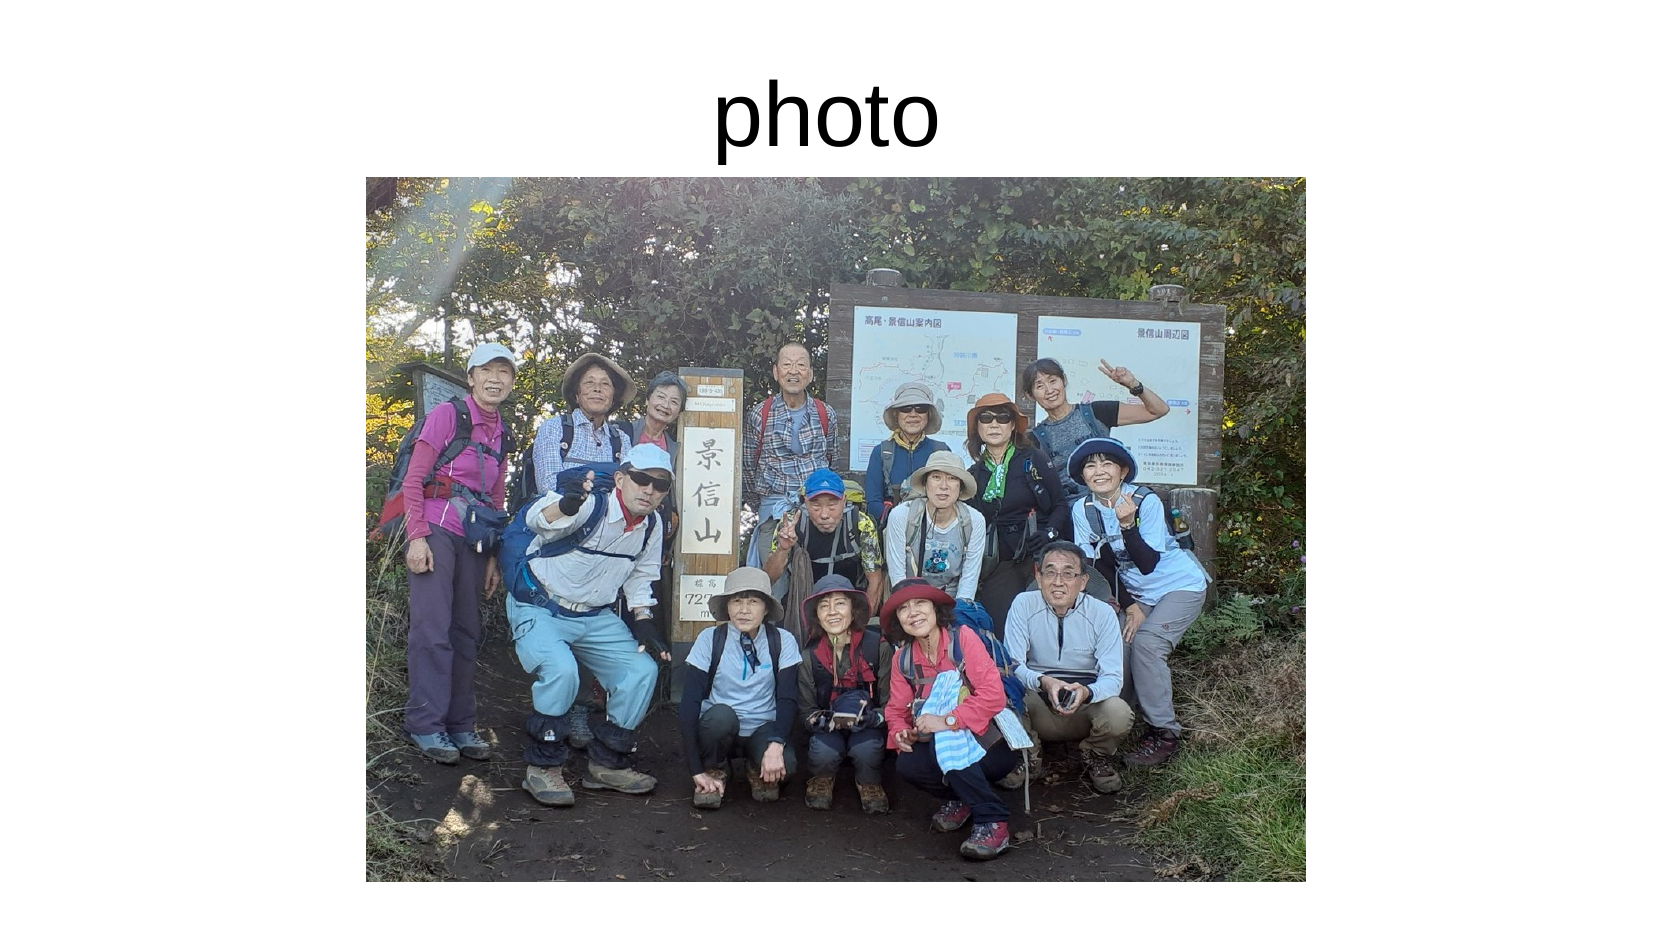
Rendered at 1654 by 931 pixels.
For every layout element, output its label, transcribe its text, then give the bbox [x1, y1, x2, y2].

picture [366, 177, 1306, 882]
title photo [82, 37, 1571, 193]
